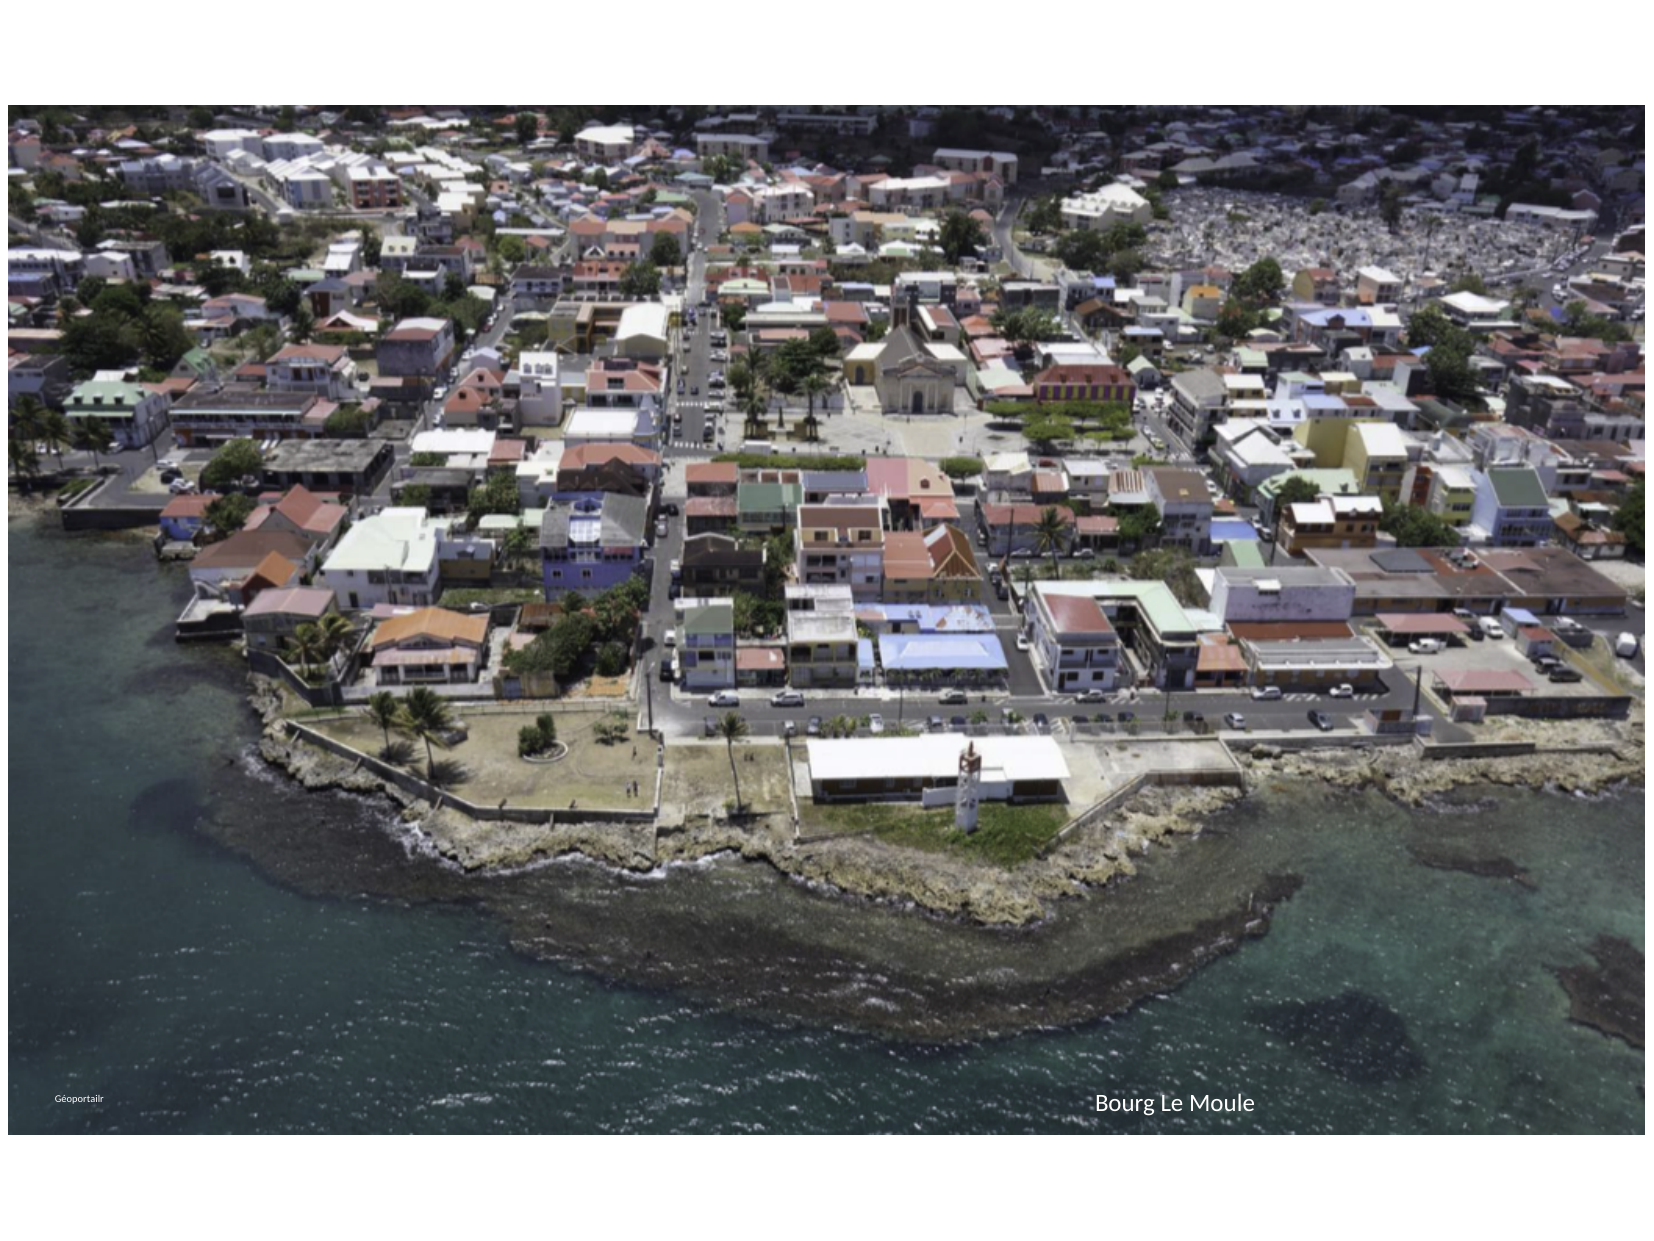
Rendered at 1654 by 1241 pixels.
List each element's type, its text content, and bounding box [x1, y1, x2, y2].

text_box Bourg Le Moule [980, 1083, 1371, 1120]
picture [8, 105, 1645, 1135]
text_box Géoportailr [8, 1080, 151, 1117]
